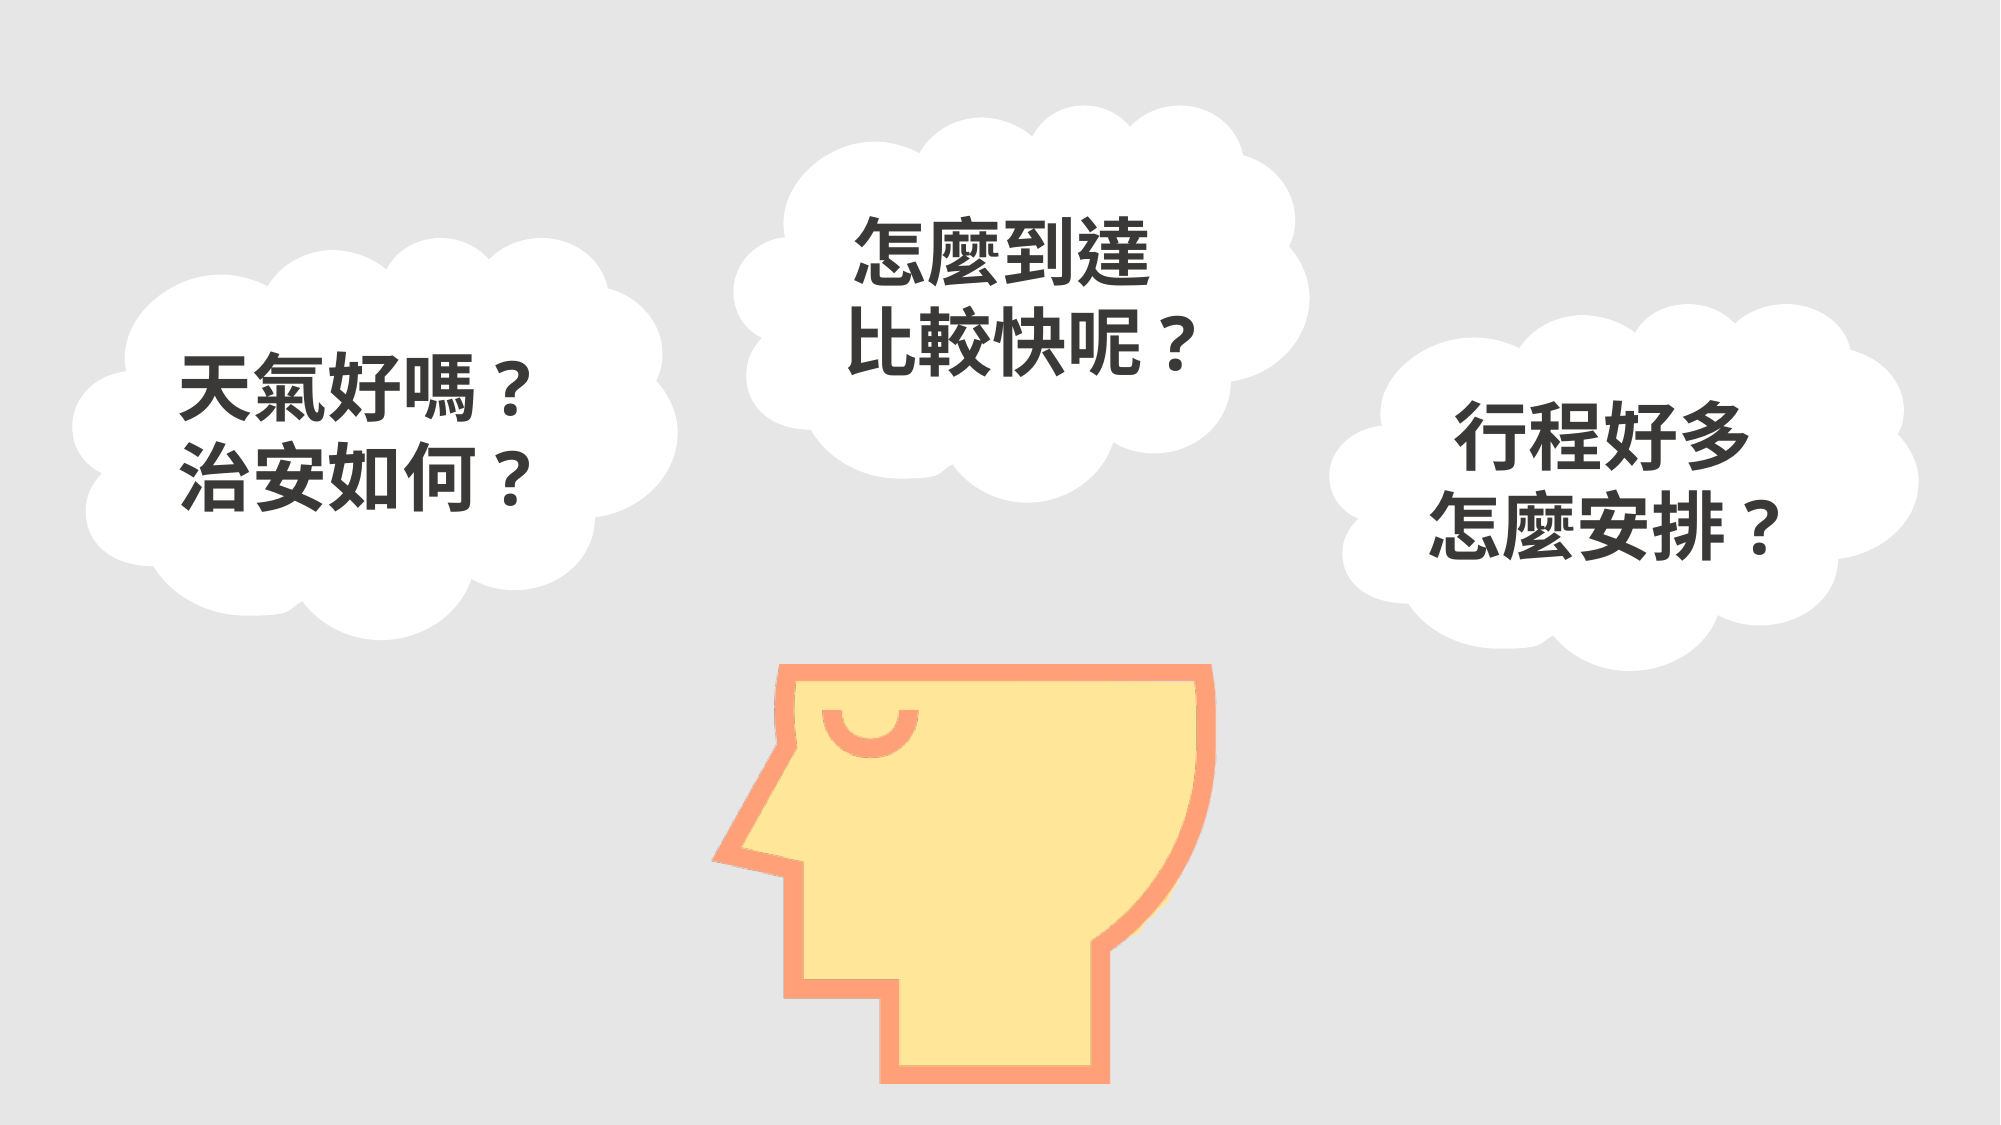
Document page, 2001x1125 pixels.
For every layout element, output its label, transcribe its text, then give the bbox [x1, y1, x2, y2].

text_box 怎麼到達比較快呢? [733, 105, 1310, 503]
text_box 天氣好嗎? 治安如何? [72, 237, 678, 641]
picture [677, 664, 1270, 1084]
text_box 行程好多 怎麼安排? [1329, 304, 1919, 671]
